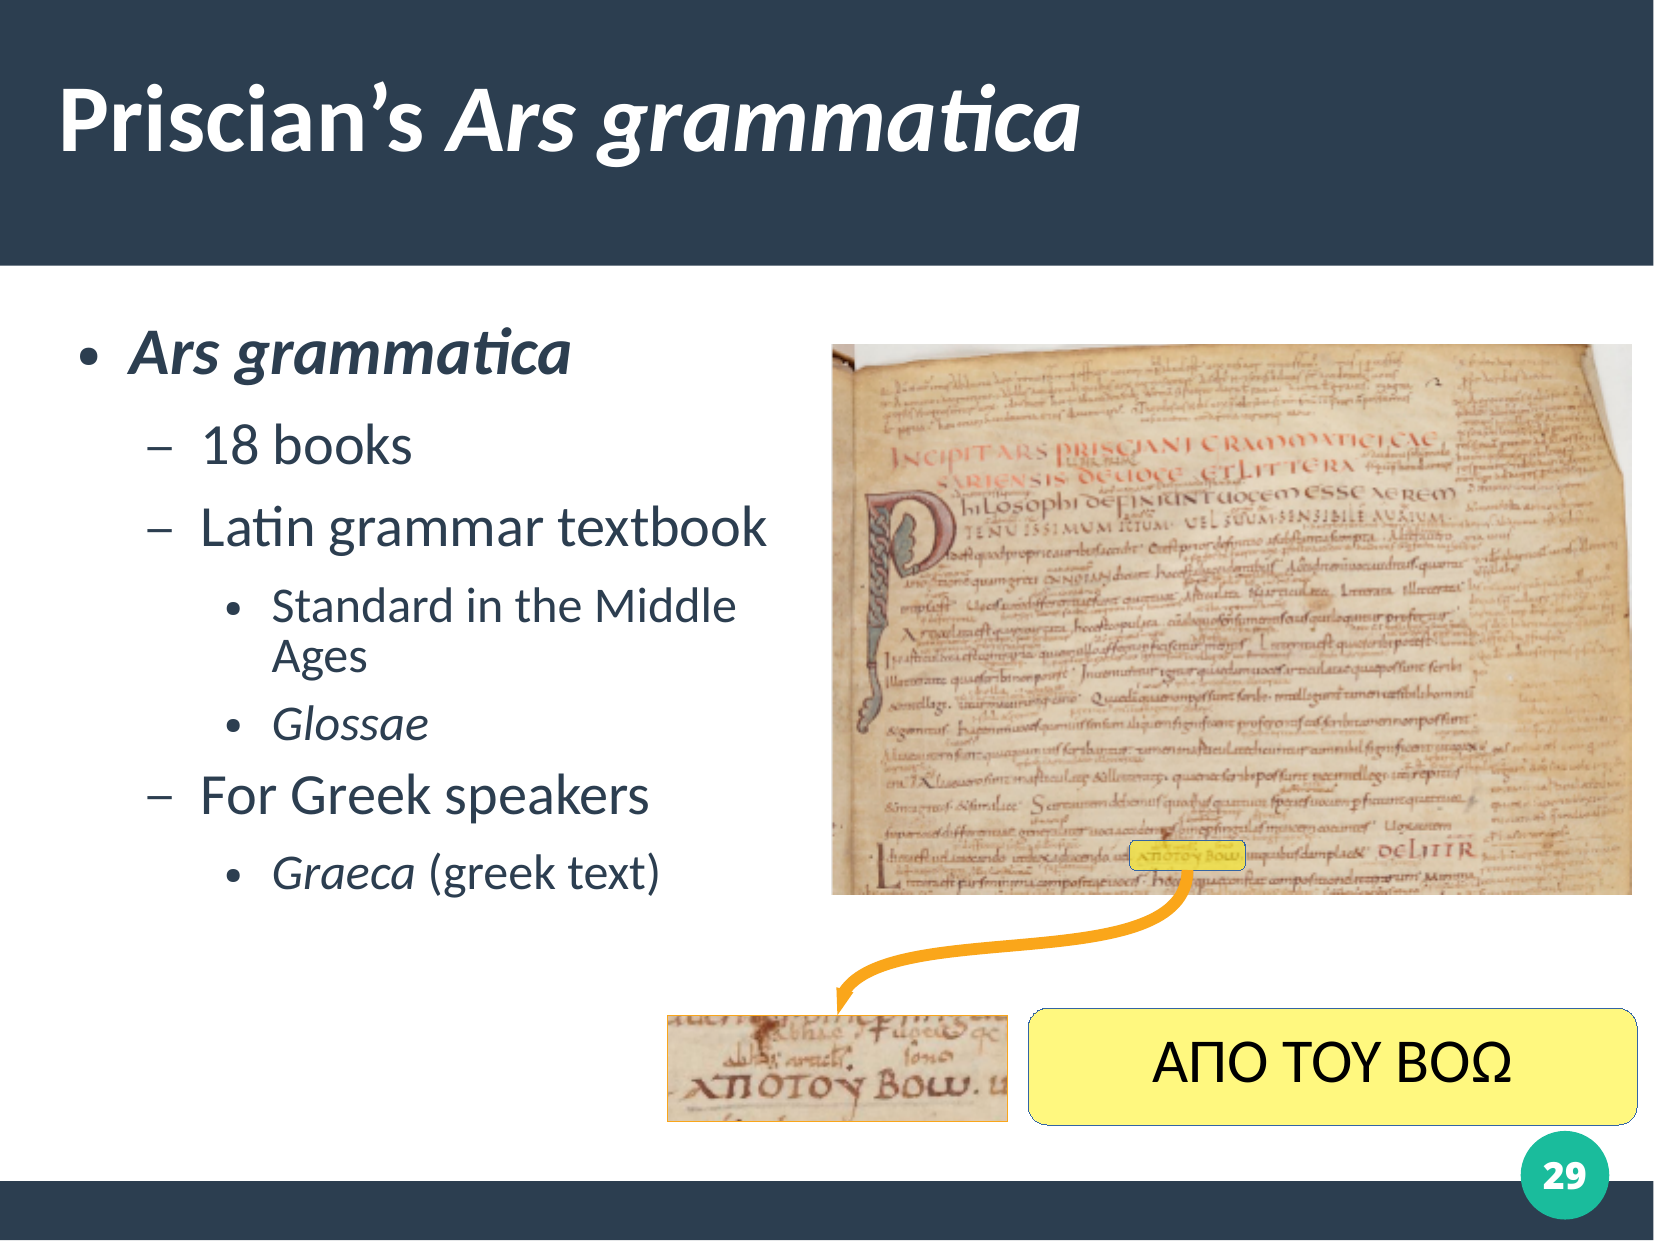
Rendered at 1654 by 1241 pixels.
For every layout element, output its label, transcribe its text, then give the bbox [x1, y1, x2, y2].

picture [667, 1015, 1008, 1122]
picture [831, 344, 1632, 895]
text_box ΑΠΟ ΤΟΥ ΒΟΩ [1028, 1008, 1638, 1126]
title Priscian’s Ars grammatica [59, 49, 1595, 207]
text_box [1129, 840, 1246, 871]
list Ars grammatica 18 books Latin grammar textbook Standard in the Middle Ages Glossae For Greek speakers Graeca (greek text) [59, 324, 811, 1186]
